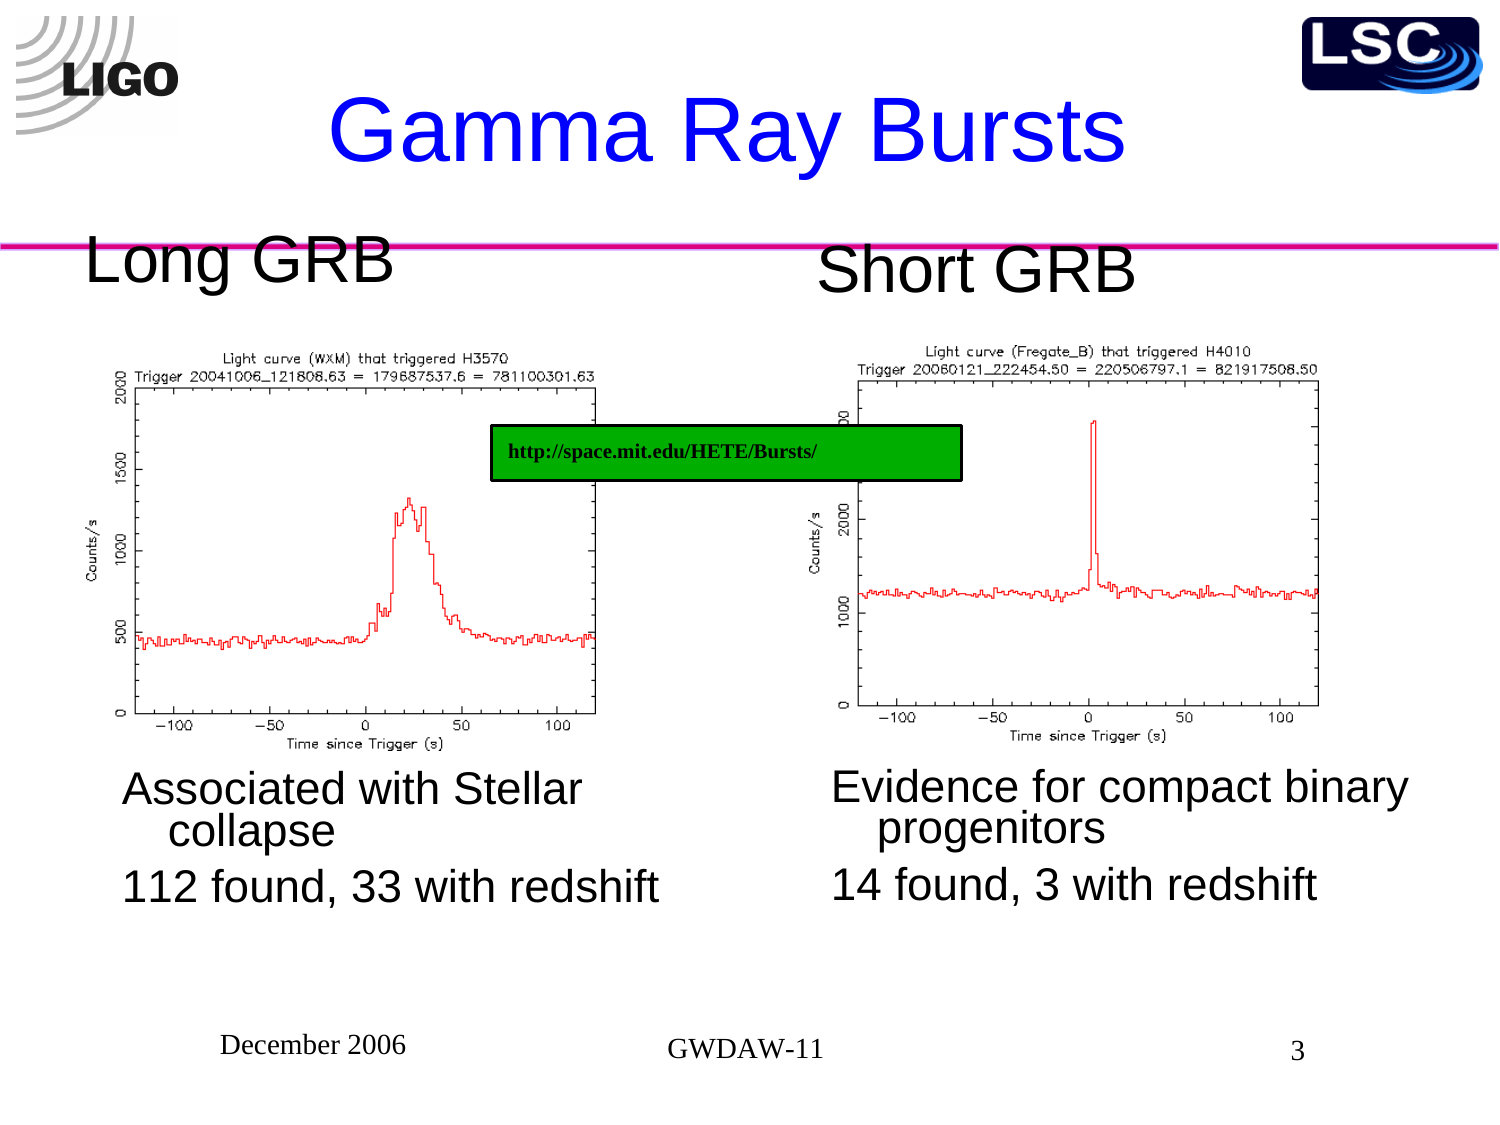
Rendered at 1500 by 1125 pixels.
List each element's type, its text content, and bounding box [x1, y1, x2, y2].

picture [1302, 17, 1483, 94]
list Evidence for compact binary progenitors 14 found, 3 with redshift [755, 769, 1455, 1046]
list Associated with Stellar collapse 112 found, 33 with redshift [46, 771, 746, 1048]
title Gamma Ray Bursts [210, 19, 1246, 255]
list Long GRB [84, 234, 627, 359]
picture [808, 345, 1319, 743]
text_box http://space.mit.edu/HETE/Bursts/ [491, 425, 962, 481]
picture [85, 352, 596, 751]
list Short GRB [816, 244, 1359, 369]
